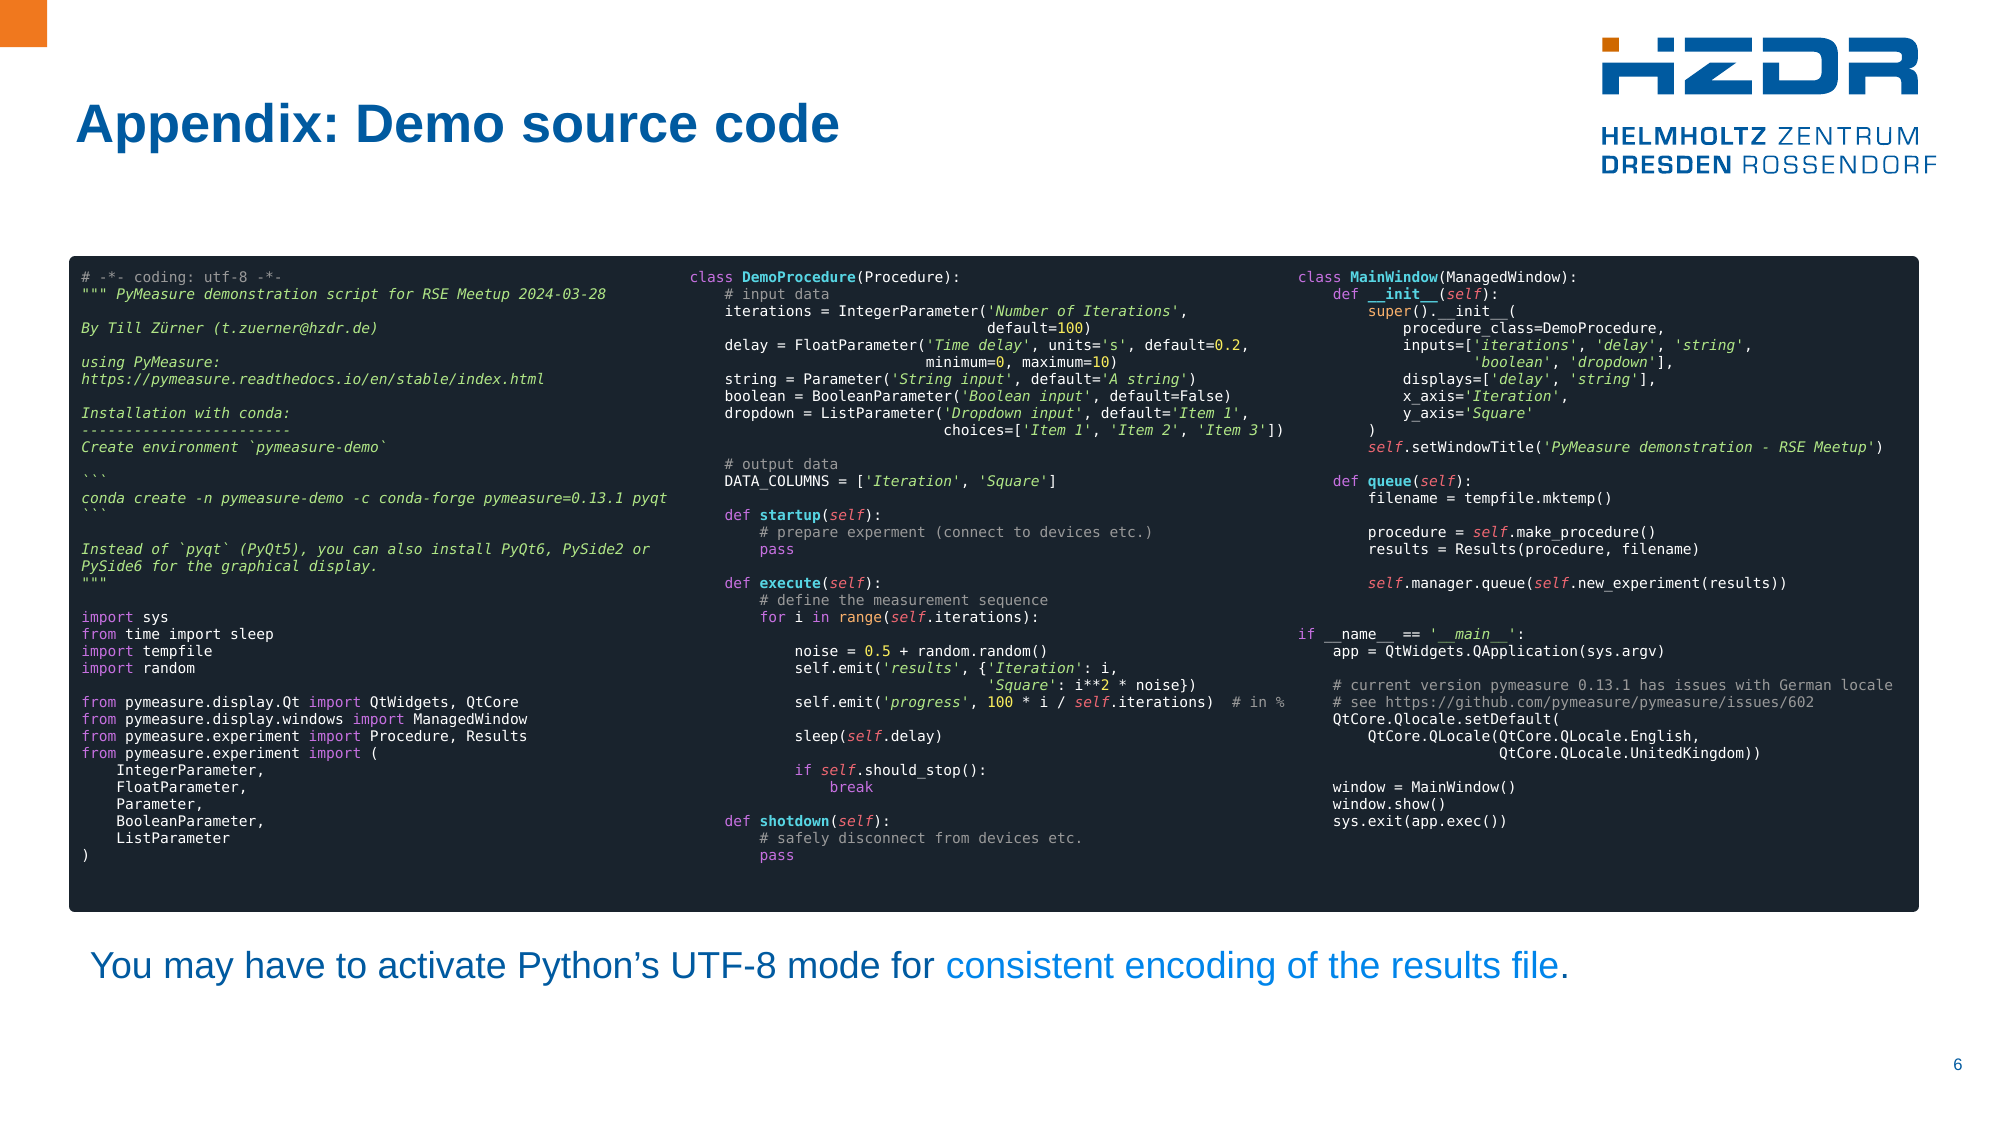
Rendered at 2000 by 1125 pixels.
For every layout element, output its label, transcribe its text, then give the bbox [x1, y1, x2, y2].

title Appendix: Demo source code [75, 52, 1875, 195]
text_box You may have to activate Python’s UTF-8 mode for consistent encoding of the results file. [75, 937, 1913, 1088]
list # -*- coding: utf-8 -*- """ PyMeasure demonstration script for RSE Meetup 2024-03-28 By Till Zürner (t.zuerner@hzdr.de) using PyMeasure: https://pymeasure.readthedocs.io/en/stable/index.html Installation with conda: ------------------------ Create environment `pymeasure-demo` ``` conda create -n pymeasure-demo -c conda-forge pymeasure=0.13.1 pyqt ``` Instead of `pyqt` (PyQt5), you can also install PyQt6, PySide2 or PySide6 for the graphical display. """ import sys from time import sleep import tempfile import random from pymeasure.display.Qt import QtWidgets, QtCore from pymeasure.display.windows import ManagedWindow from pymeasure.experiment import Procedure, Results from pymeasure.experiment import ( IntegerParameter, FloatParameter, Parameter, BooleanParameter, ListParameter ) class DemoProcedure(Procedure): # input data iterations = IntegerParameter('Number of Iterations', default=100) delay = FloatParameter('Time delay', units='s', default=0.2, minimum=0, maximum=10) string = Parameter('String input', default='A string') boolean = BooleanParameter('Boolean input', default=False) dropdown = ListParameter('Dropdown input', default='Item 1', choices=['Item 1', 'Item 2', 'Item 3']) # output data DATA_COLUMNS = ['Iteration', 'Square'] def startup(self): # prepare experment (connect to devices etc.) pass def execute(self): # define the measurement sequence for i in range(self.iterations): noise = 0.5 + random.random() self.emit('results', {'Iteration': i, 'Square': i**2 * noise}) self.emit('progress', 100 * i / self.iterations) # in % sleep(self.delay) if self.should_stop(): break def shotdown(self): # safely disconnect from devices etc. pass class MainWindow(ManagedWindow): def __init__(self): super().__init__( procedure_class=DemoProcedure, inputs=['iterations', 'delay', 'string', 'boolean', 'dropdown'], displays=['delay', 'string'], x_axis='Iteration', y_axis='Square' ) self.setWindowTitle('PyMeasure demonstration - RSE Meetup') def queue(self): filename = tempfile.mktemp() procedure = self.make_procedure() results = Results(procedure, filename) self.manager.queue(self.new_experiment(results)) if __name__ == '__main__': app = QtWidgets.QApplication(sys.argv) # current version pymeasure 0.13.1 has issues with German locale # see https://github.com/pymeasure/pymeasure/issues/602 QtCore.Qlocale.setDefault( QtCore.QLocale(QtCore.QLocale.English, QtCore.QLocale.UnitedKingdom)) window = MainWindow() window.show() sys.exit(app.exec()) [75, 262, 1913, 907]
